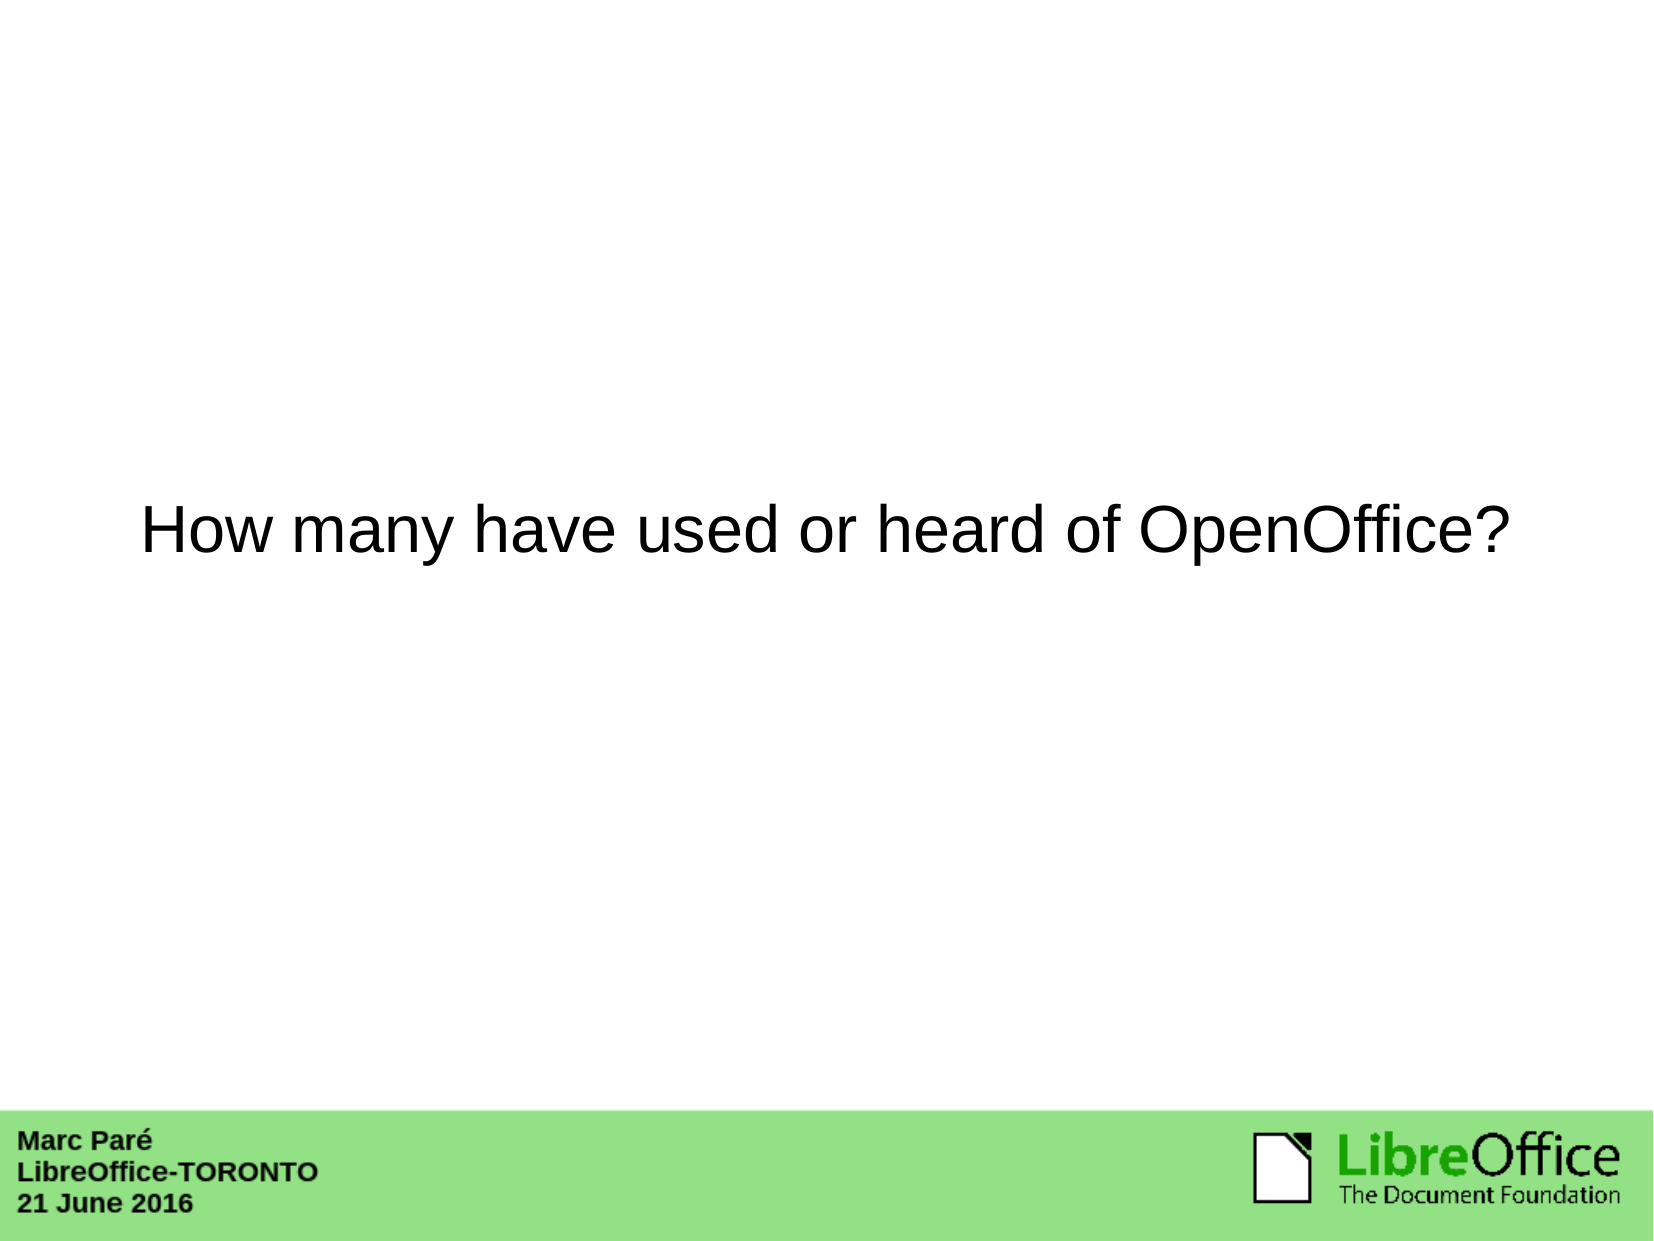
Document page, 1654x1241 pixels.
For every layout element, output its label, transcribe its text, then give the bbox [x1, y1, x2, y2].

subtitle How many have used or heard of OpenOffice? [82, 49, 1571, 1010]
picture [0, 0, 1654, 1241]
